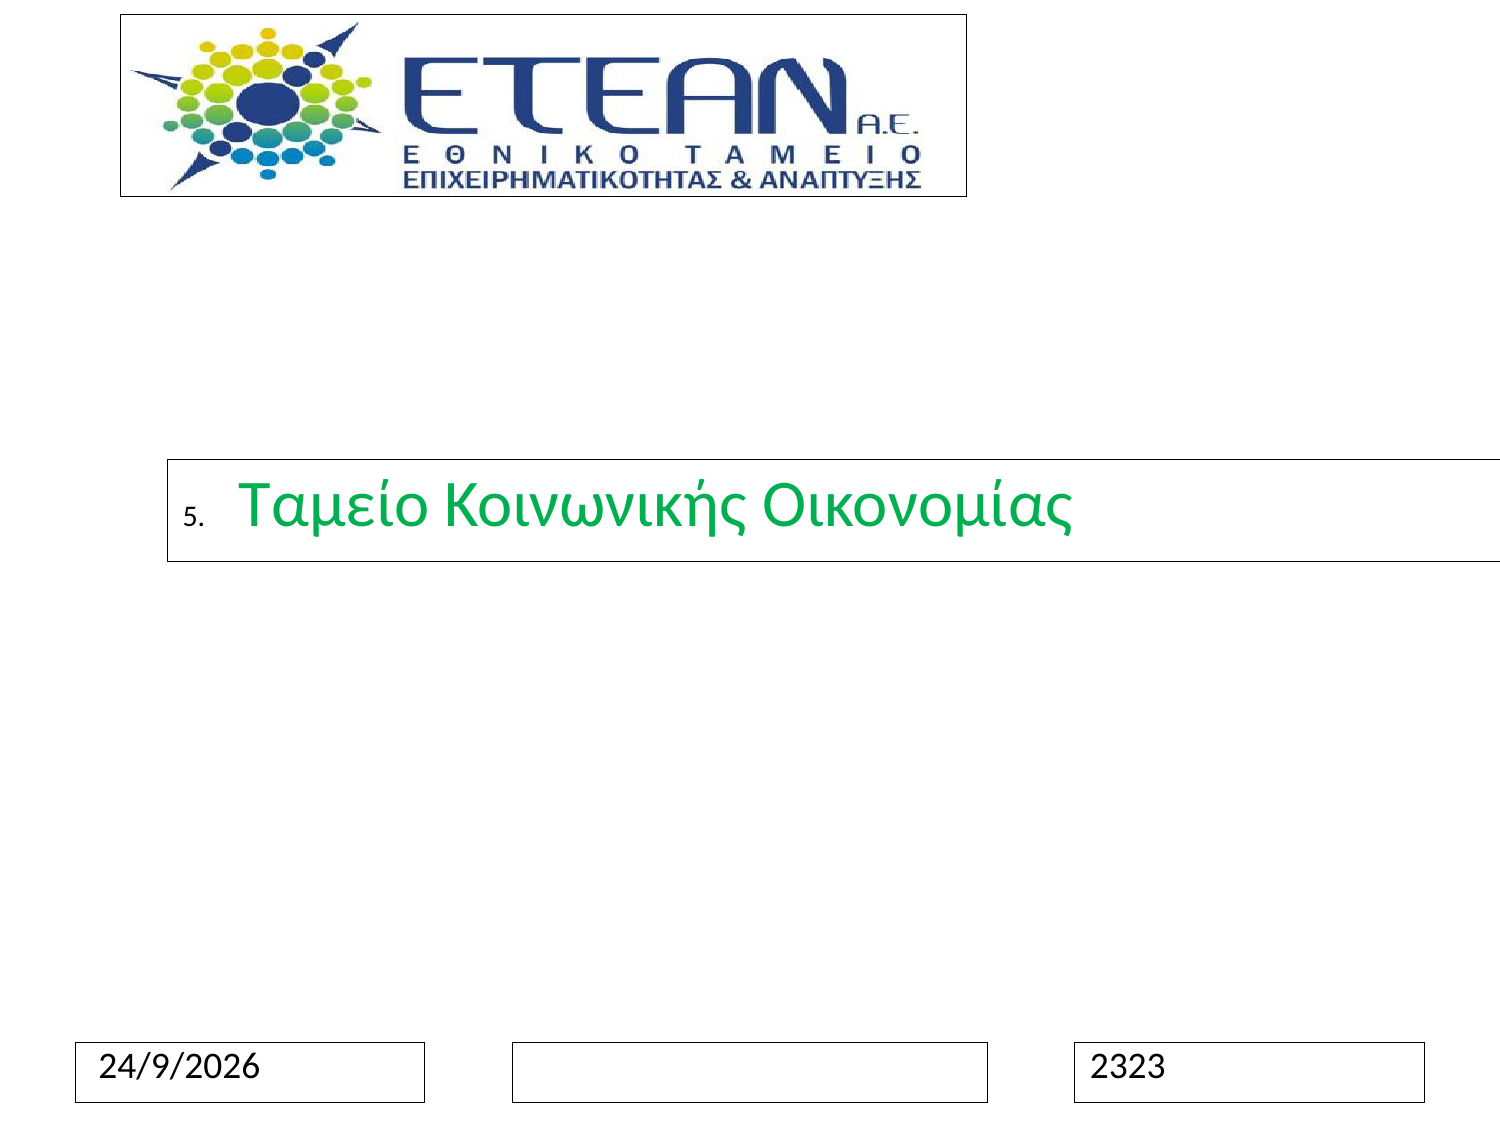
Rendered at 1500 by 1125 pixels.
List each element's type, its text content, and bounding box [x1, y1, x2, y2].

picture [121, 15, 966, 196]
text_box Ταμείο Κοινωνικής Οικονομίας [167, 459, 1500, 562]
slide_number 11 [1074, 1042, 1425, 1103]
